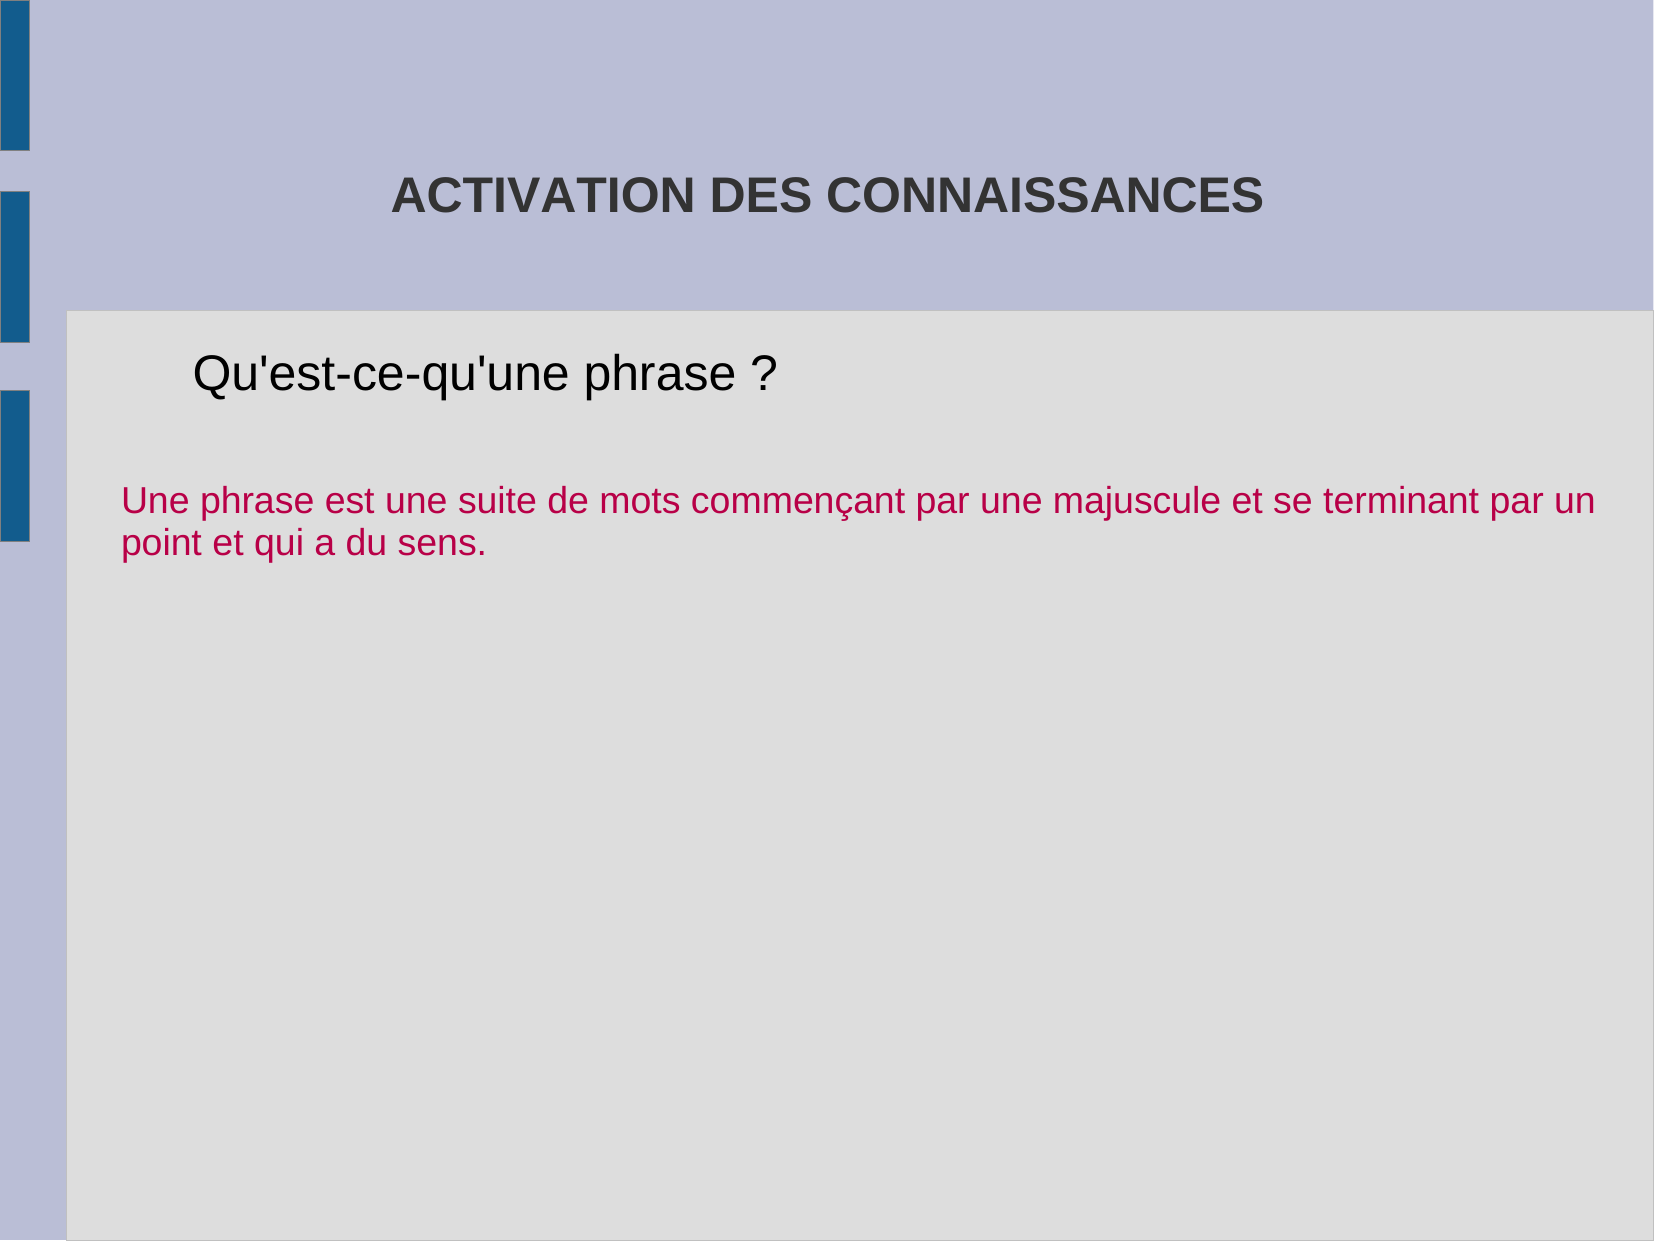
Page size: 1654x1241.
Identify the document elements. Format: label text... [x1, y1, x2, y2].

list Qu'est-ce-qu'une phrase ? [121, 344, 1534, 472]
title ACTIVATION DES CONNAISSANCES [121, 91, 1534, 299]
text_box Une phrase est une suite de mots commençant par une majuscule et se terminant par un point et qui a du sens. [106, 472, 1619, 572]
